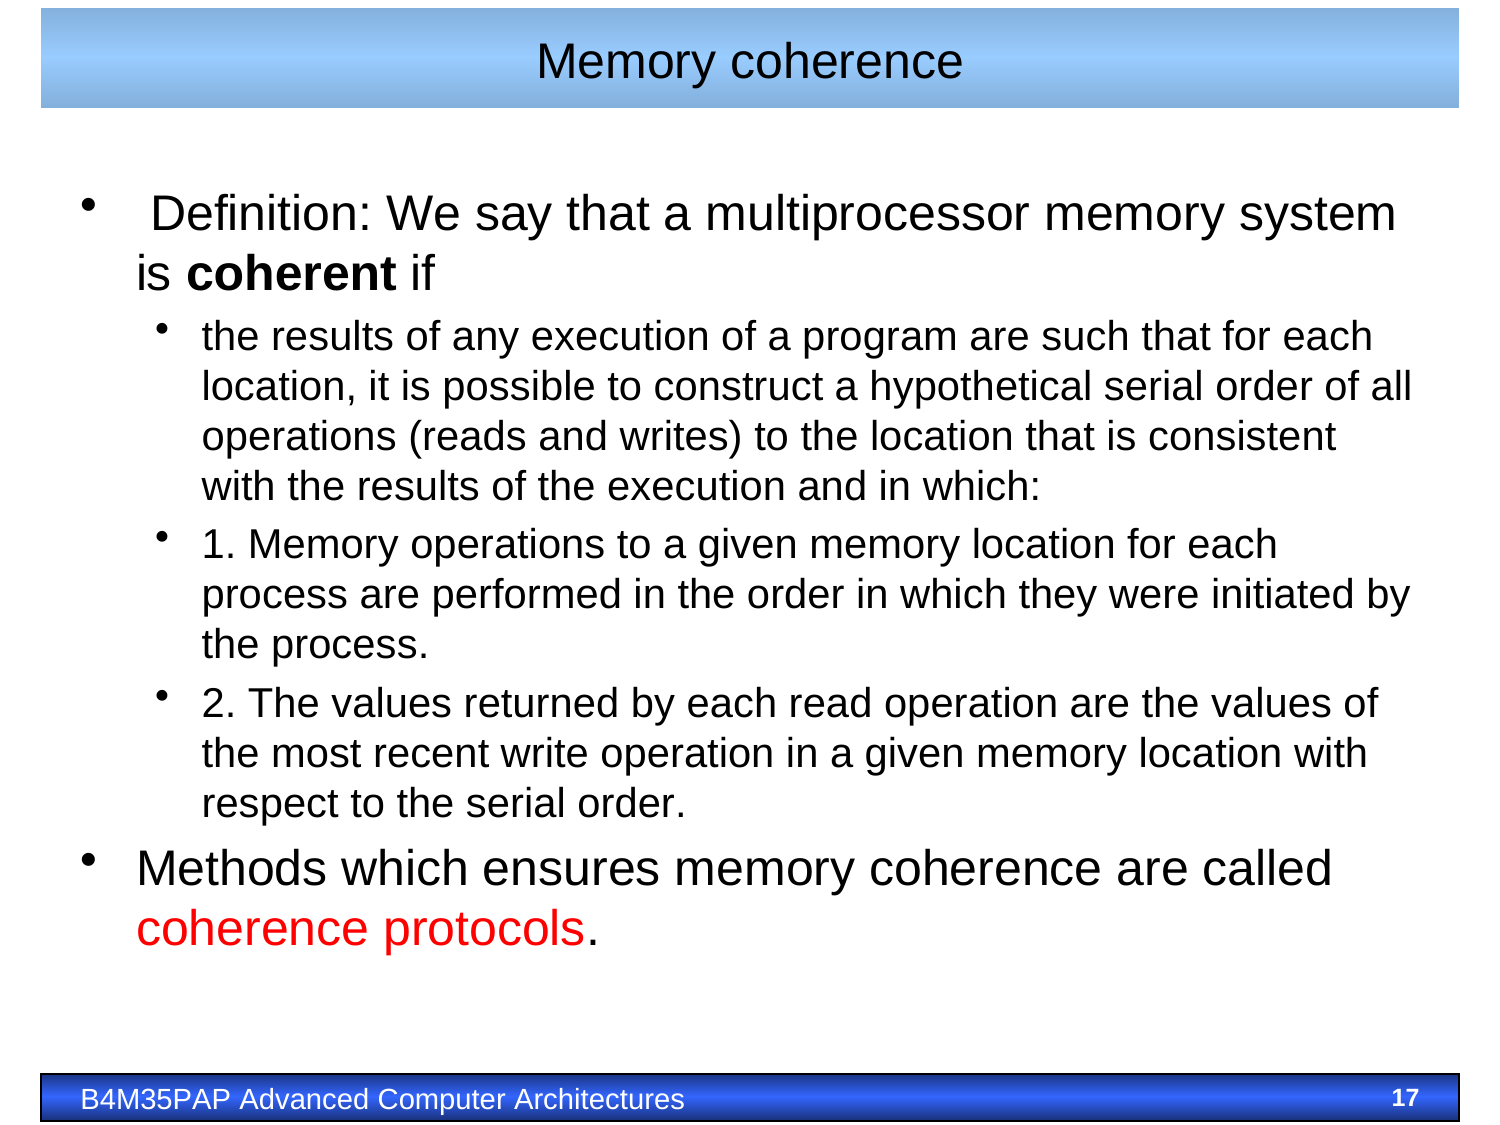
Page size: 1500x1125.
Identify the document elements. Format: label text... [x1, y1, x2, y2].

list Definition: We say that a multiprocessor memory system is coherent if the results of any execution of a program are such that for each location, it is possible to construct a hypothetical serial order of all operations (reads and writes) to the location that is consistent with the results of the execution and in which: 1. Memory operations to a given memory location for each process are performed in the order in which they were initiated by the process. 2. The values returned by each read operation are the values of the most recent write operation in a given memory location with respect to the serial order. Methods which ensures memory coherence are called coherence protocols. [64, 172, 1436, 1000]
title Memory coherence [41, 8, 1459, 108]
